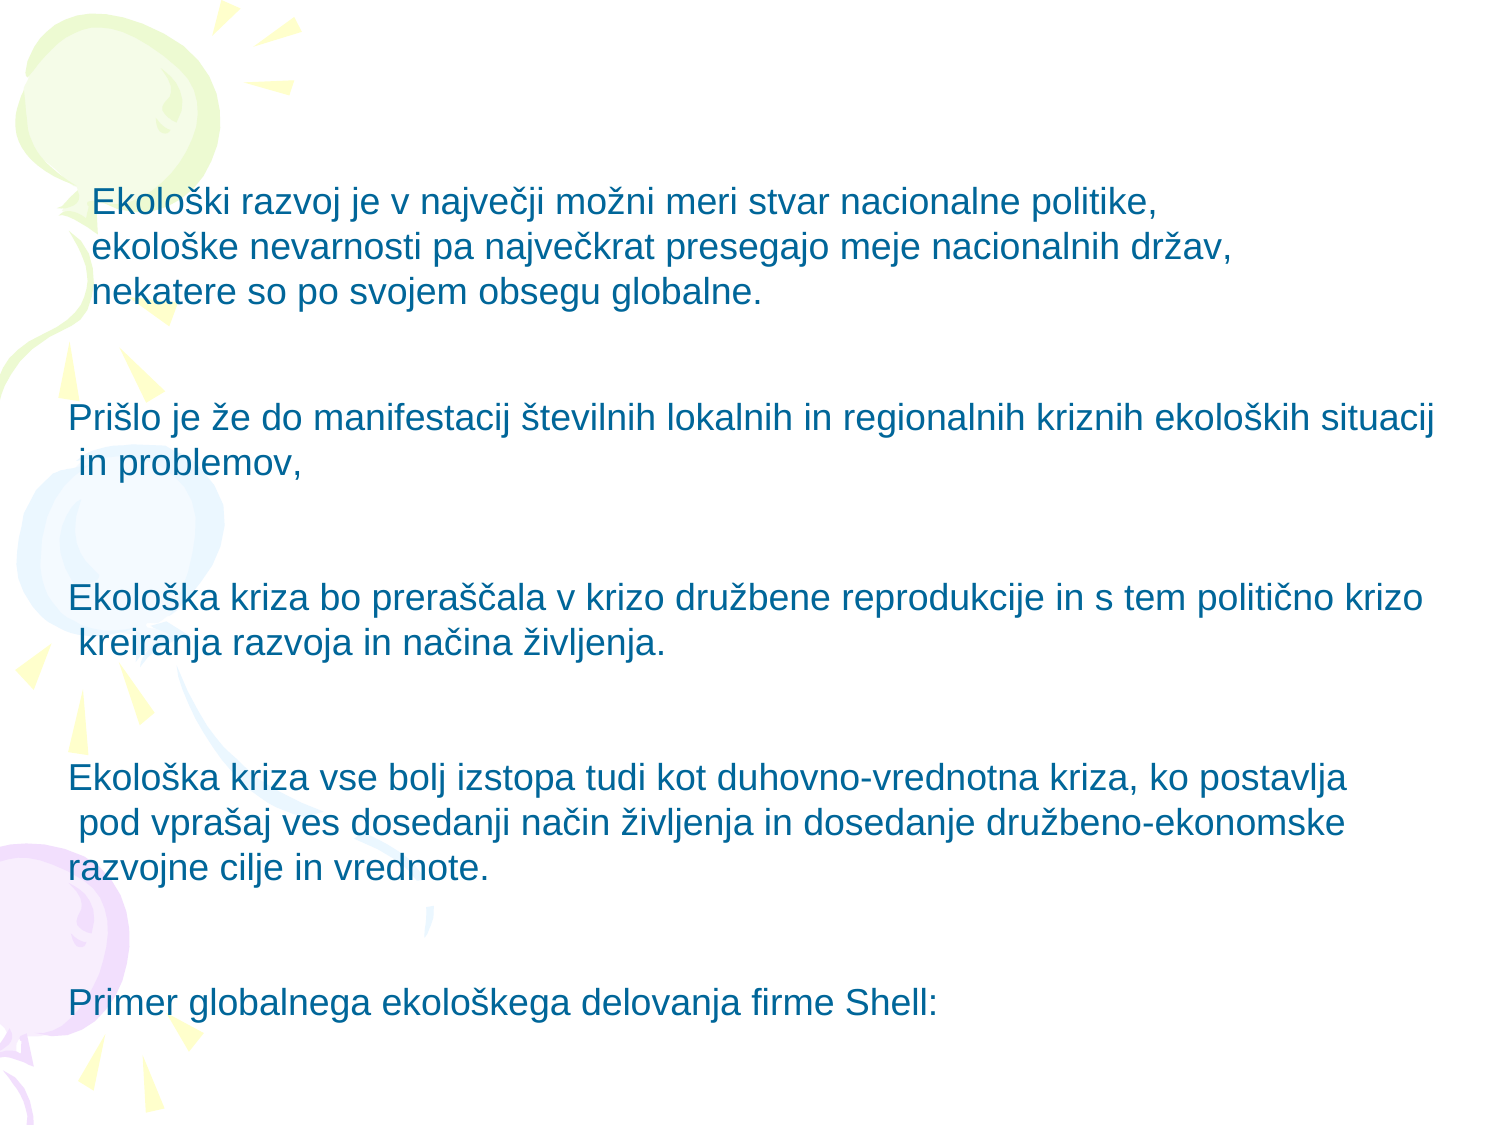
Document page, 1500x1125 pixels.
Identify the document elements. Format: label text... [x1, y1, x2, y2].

text_box Ekološki razvoj je v največji možni meri stvar nacionalne politike, ekološke nevarnosti pa največkrat presegajo meje nacionalnih držav, nekatere so po svojem obsegu globalne. [76, 169, 1306, 365]
text_box Prišlo je že do manifestacij številnih lokalnih in regionalnih kriznih ekoloških situacij in problemov, Ekološka kriza bo preraščala v krizo družbene reprodukcije in s tem politično krizo kreiranja razvoja in načina življenja. Ekološka kriza vse bolj izstopa tudi kot duhovno-vrednotna kriza, ko postavlja pod vprašaj ves dosedanji način življenja in dosedanje družbeno-ekonomske razvojne cilje in vrednote. Primer globalnega ekološkega delovanja firme Shell: [53, 385, 1500, 1031]
